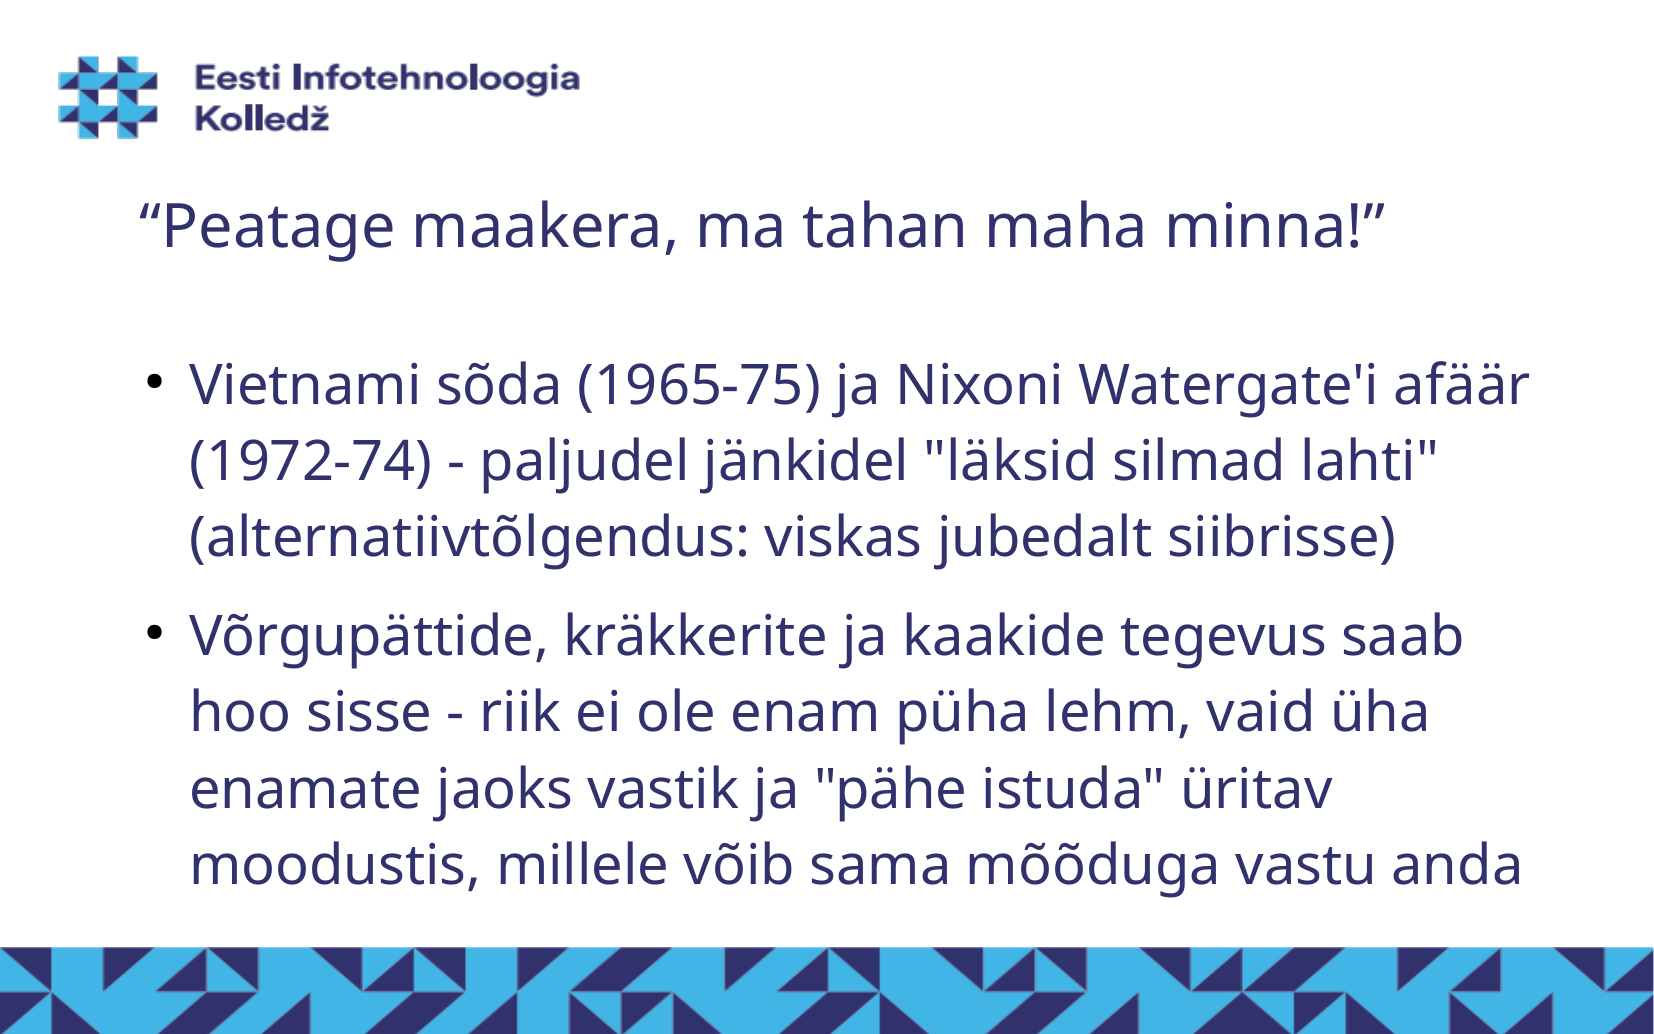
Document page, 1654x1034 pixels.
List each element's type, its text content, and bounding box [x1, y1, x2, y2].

title “Peatage maakera, ma tahan maha minna!” [139, 137, 1548, 310]
list Vietnami sõda (1965-75) ja Nixoni Watergate'i afäär (1972-74) - paljudel jänkidel "läksid silmad lahti" (alternatiivtõlgendus: viskas jubedalt siibrisse) Võrgupättide, kräkkerite ja kaakide tegevus saab hoo sisse - riik ei ole enam püha lehm, vaid üha enamate jaoks vastik ja "pähe istuda" üritav moodustis, millele võib sama mõõduga vastu anda [129, 344, 1548, 926]
